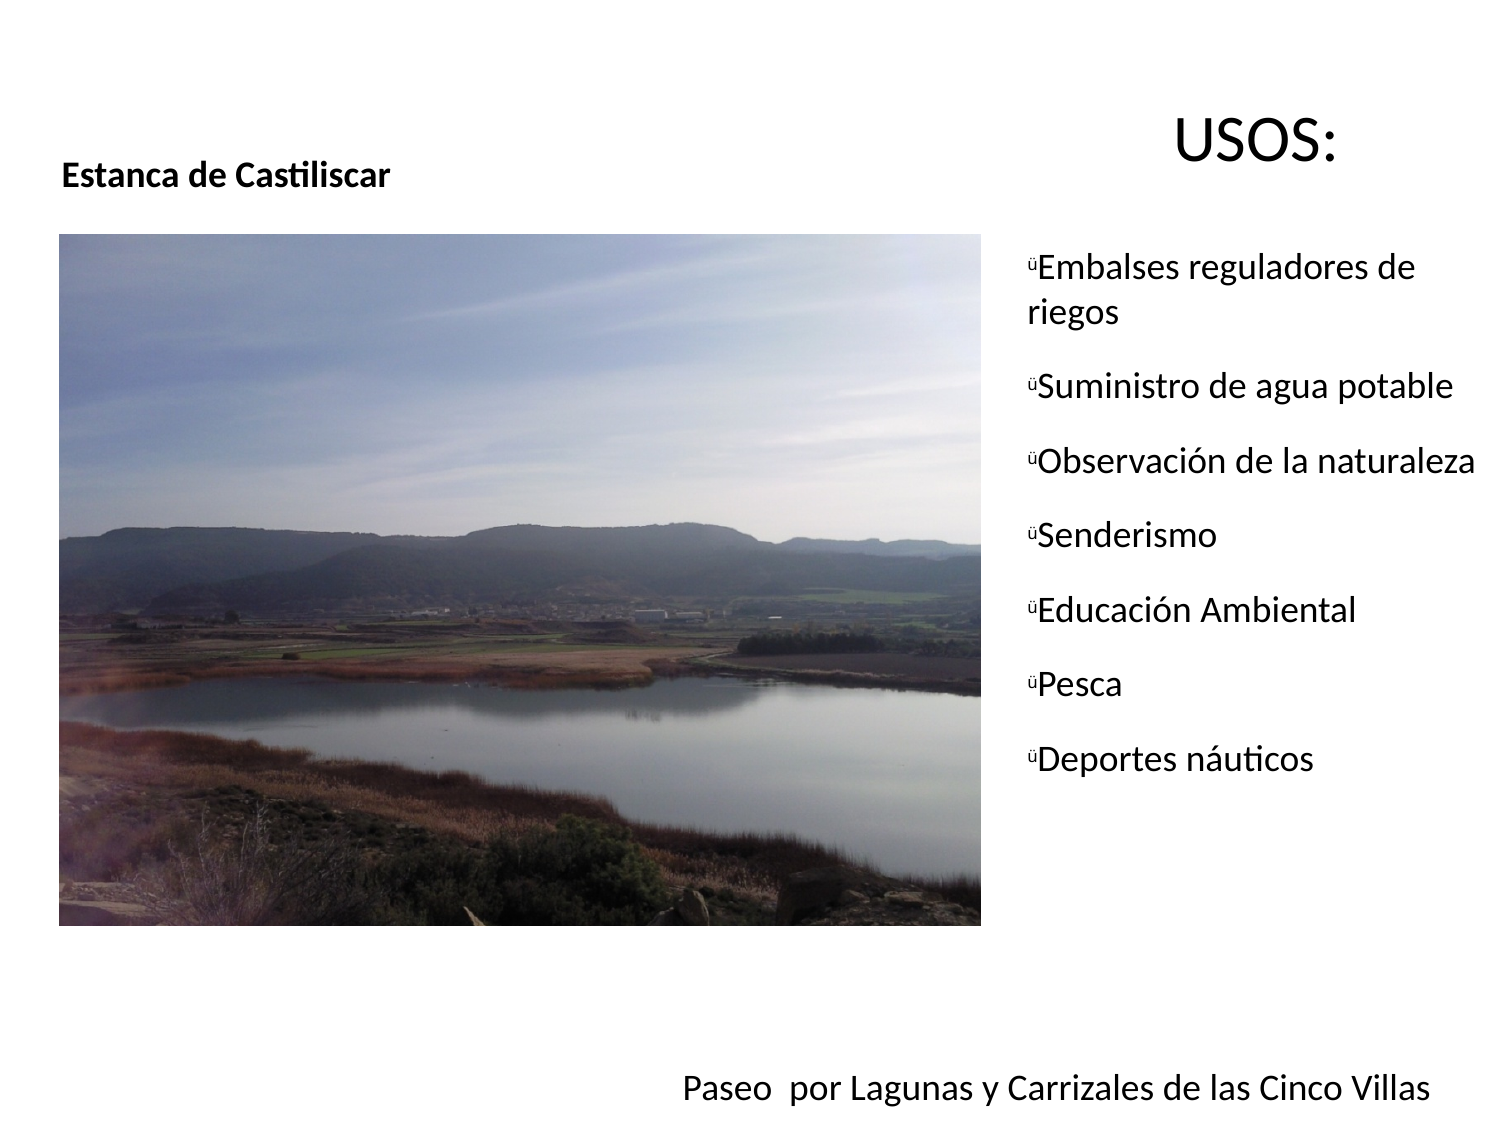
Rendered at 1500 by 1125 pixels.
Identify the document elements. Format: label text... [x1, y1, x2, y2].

title USOS: [1012, 87, 1500, 234]
text_box Paseo por Lagunas y Carrizales de las Cinco Villas [667, 1064, 1500, 1118]
text_box Estanca de Castiliscar [46, 152, 411, 205]
list Embalses reguladores de riegos Suministro de agua potable Observación de la naturaleza Senderismo Educación Ambiental Pesca Deportes náuticos [1012, 234, 1500, 925]
picture [58, 234, 982, 926]
